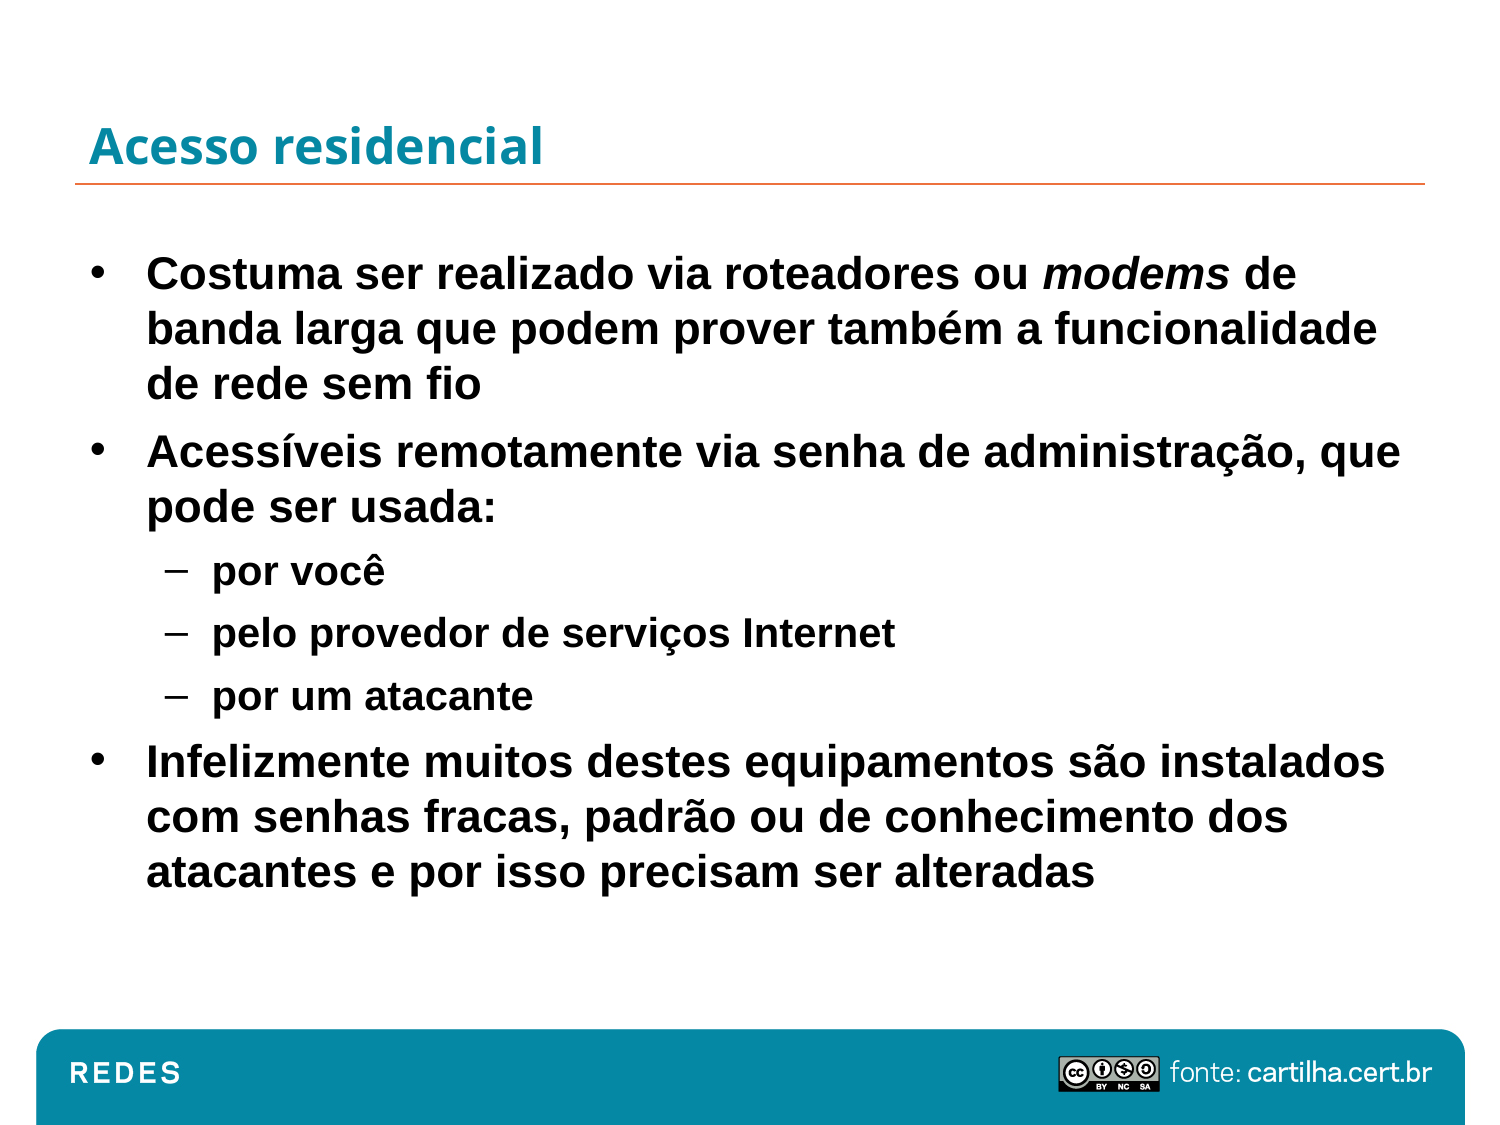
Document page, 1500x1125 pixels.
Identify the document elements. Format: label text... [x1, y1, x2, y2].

list Costuma ser realizado via roteadores ou modems de banda larga que podem prover também a funcionalidade de rede sem fio Acessíveis remotamente via senha de administração, que pode ser usada: por você pelo provedor de serviços Internet por um atacante Infelizmente muitos destes equipamentos são instalados com senhas fracas, padrão ou de conhecimento dos atacantes e por isso precisam ser alteradas [75, 236, 1425, 979]
picture [0, 0, 1500, 1125]
title Acesso residencial [75, 54, 1425, 182]
